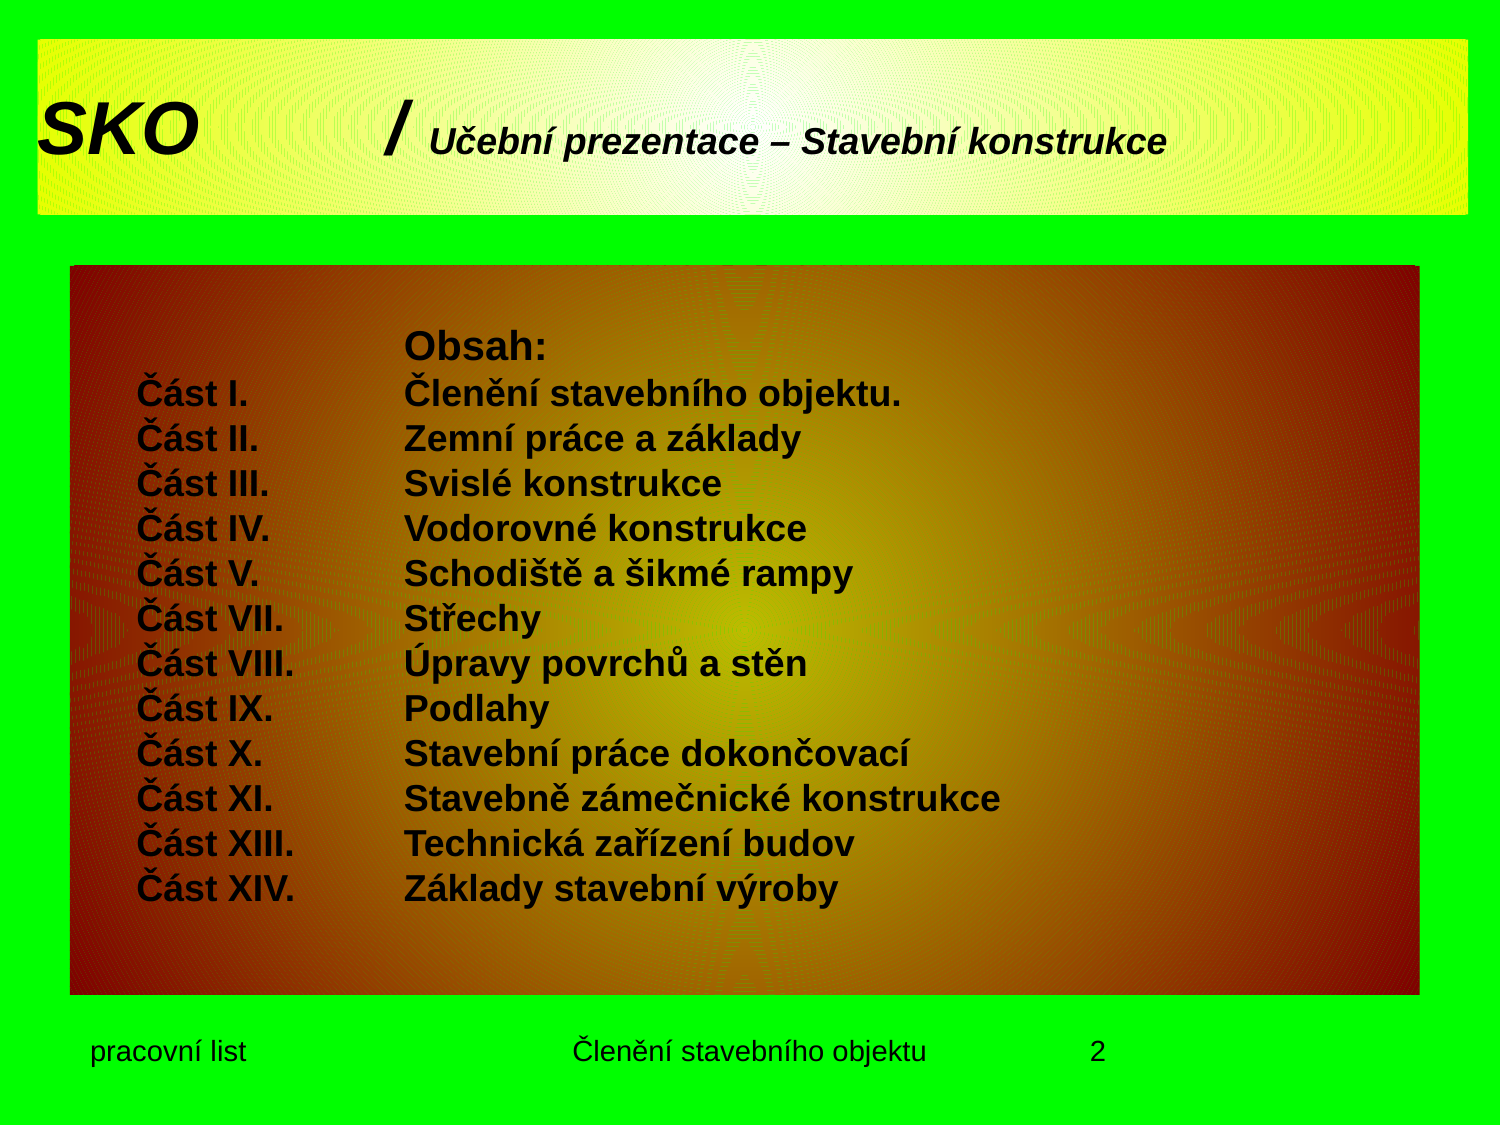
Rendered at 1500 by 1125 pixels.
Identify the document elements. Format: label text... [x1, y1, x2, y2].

text_box Členění stavebního objektu [512, 1024, 988, 1103]
text_box [1074, 1024, 1426, 1103]
text_box pracovní list [75, 1024, 426, 1103]
text_box SKO / Učební prezentace – Stavební konstrukce [38, 40, 1468, 214]
text_box Obsah: Část I. Členění stavebního objektu. Část II. Zemní práce a základy Část III. Svislé konstrukce Část IV. Vodorovné konstrukce Část V. Schodiště a šikmé rampy Část VII. Střechy Část VIII. Úpravy povrchů a stěn Část IX. Podlahy Část X. Stavební práce dokončovací Část XI. Stavebně zámečnické konstrukce Část XIII. Technická zařízení budov Část XIV. Základy stavební výroby [69, 265, 1420, 995]
